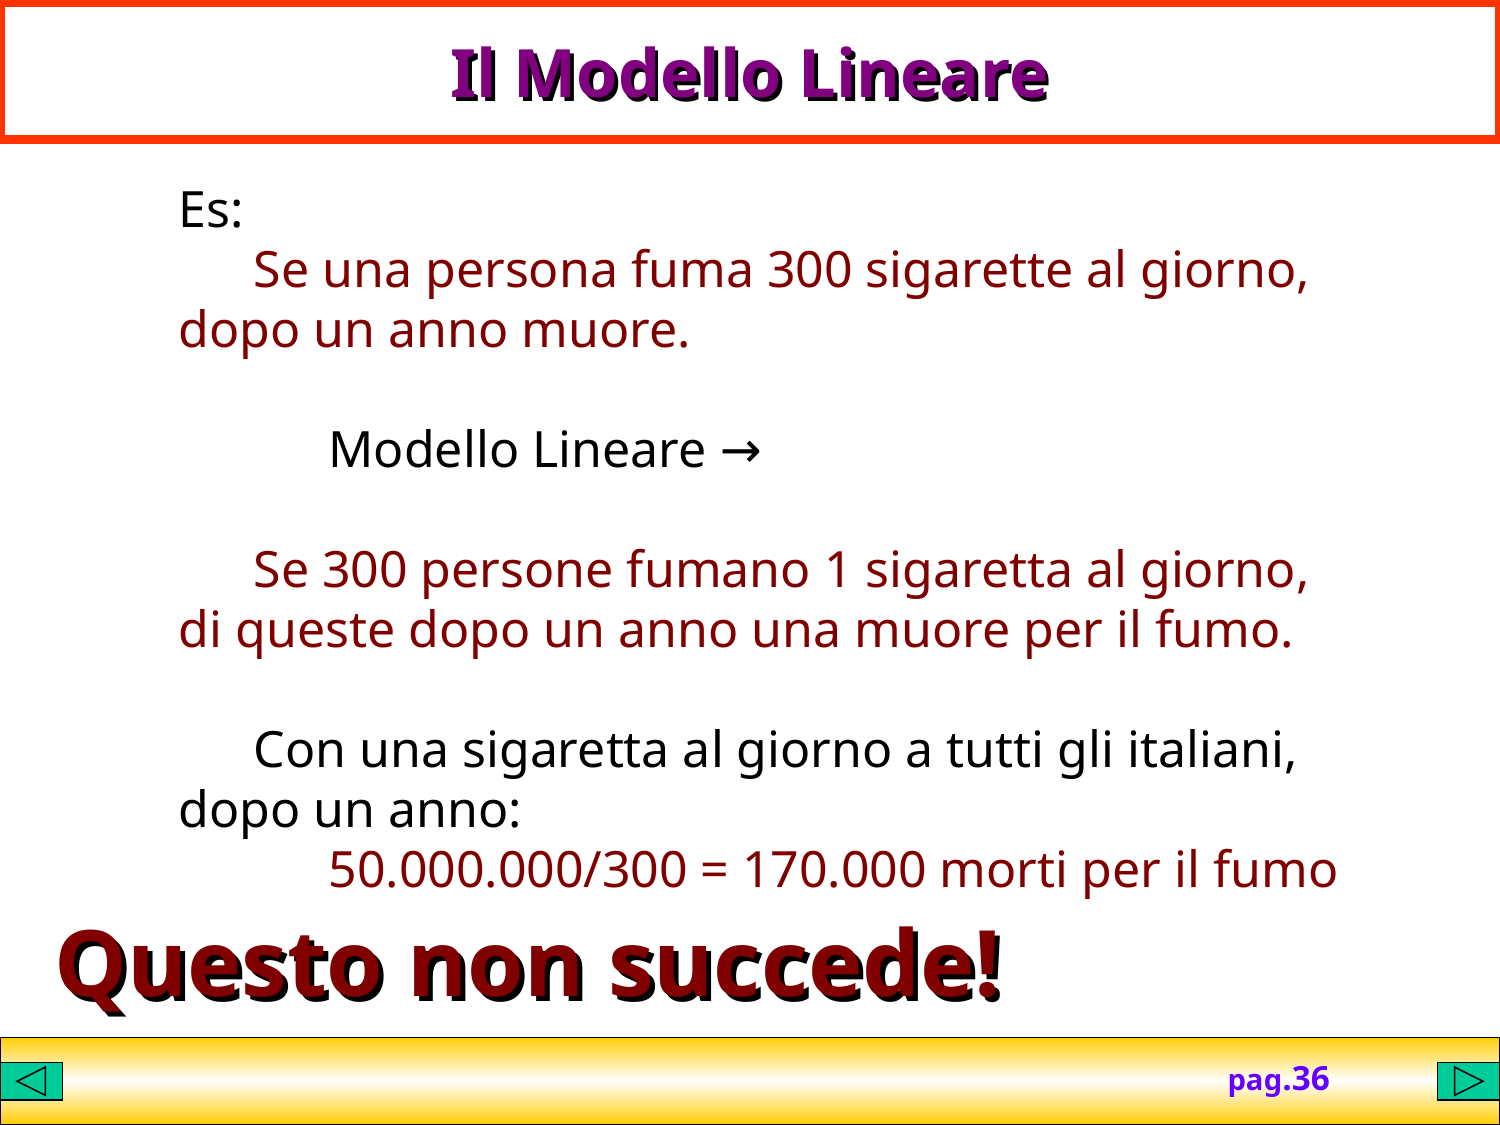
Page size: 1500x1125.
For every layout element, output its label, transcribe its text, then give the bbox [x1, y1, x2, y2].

text_box Questo non succede! [39, 896, 975, 1023]
title Il Modello Lineare [0, 2, 1500, 140]
text_box Es: Se una persona fuma 300 sigarette al giorno, dopo un anno muore. Modello Lineare → Se 300 persone fumano 1 sigaretta al giorno, di queste dopo un anno una muore per il fumo. Con una sigaretta al giorno a tutti gli italiani, dopo un anno: 50.000.000/300 = 170.000 morti per il fumo [163, 169, 1382, 905]
